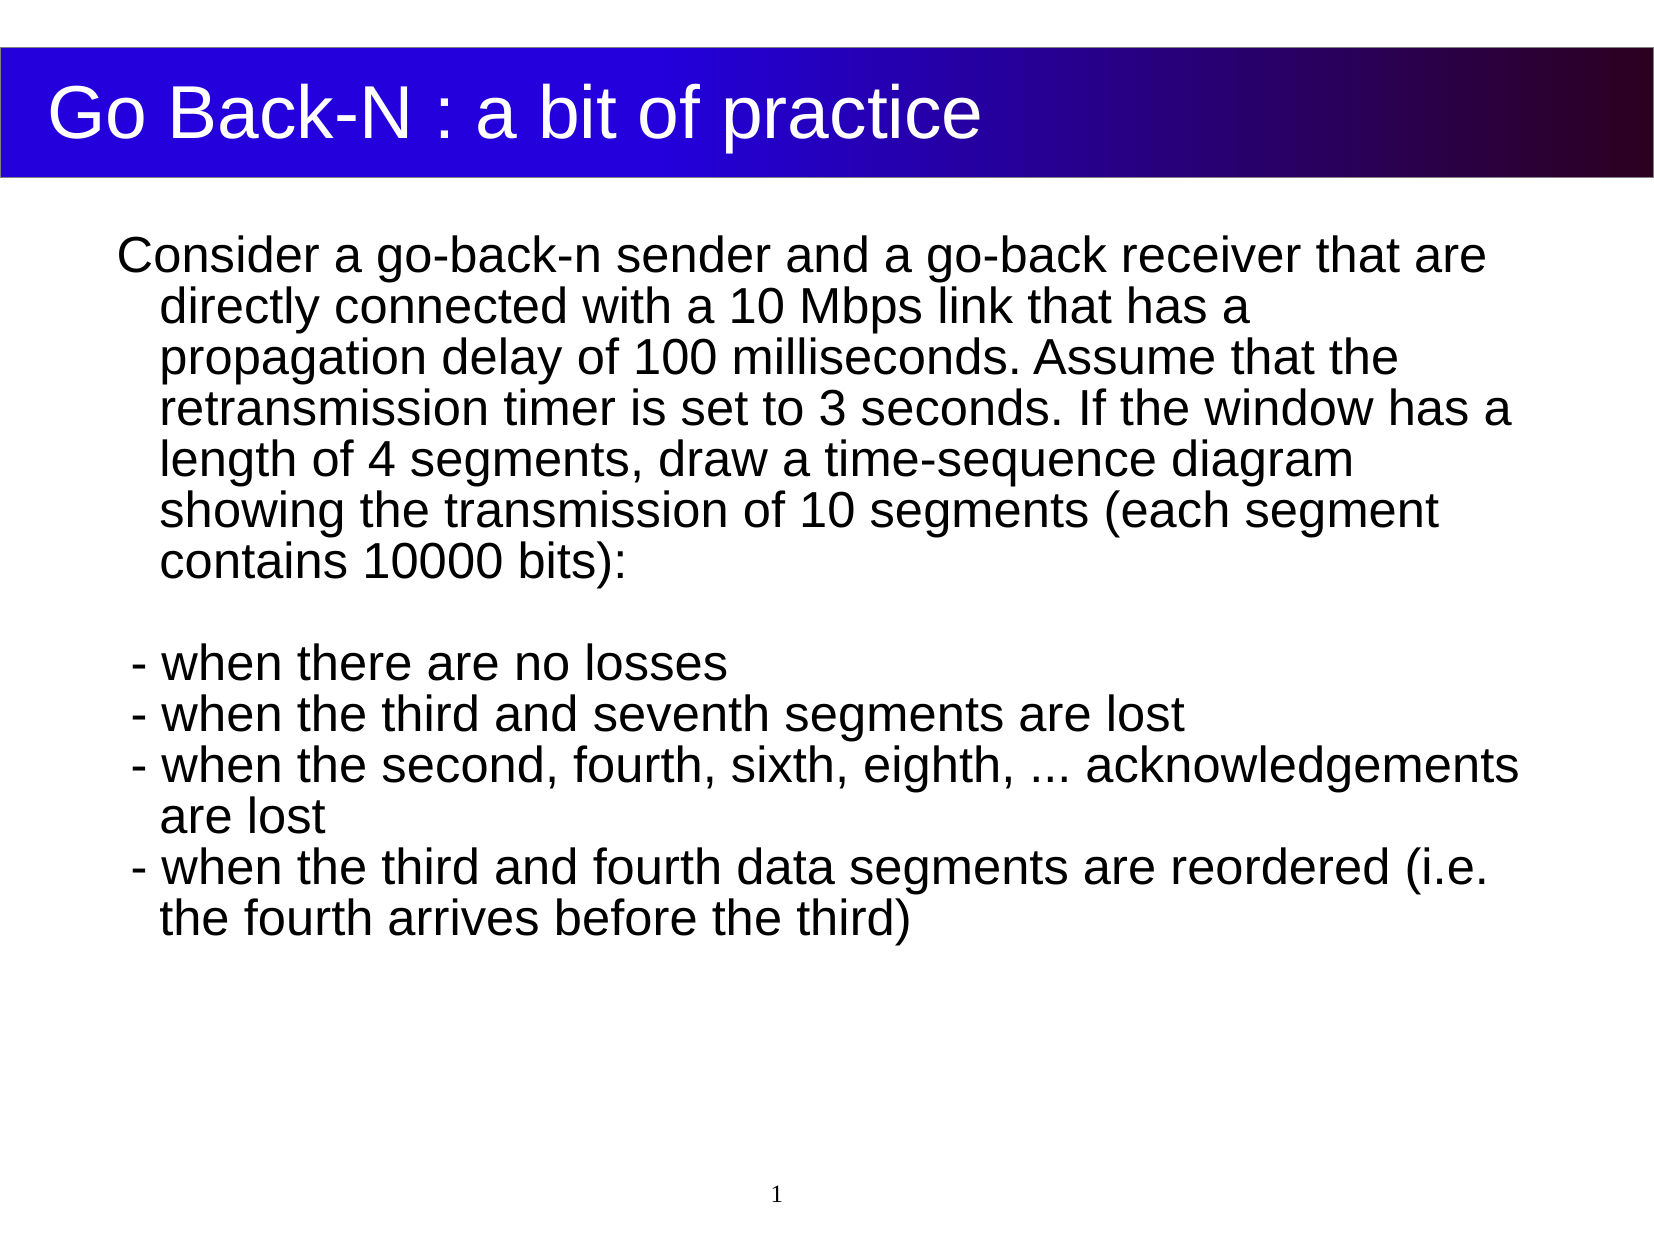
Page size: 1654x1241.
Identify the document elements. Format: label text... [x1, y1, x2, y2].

title Go Back-N : a bit of practice [47, 6, 1477, 225]
list Consider a go-back-n sender and a go-back receiver that are directly connected with a 10 Mbps link that has a propagation delay of 100 milliseconds. Assume that the retransmission timer is set to 3 seconds. If the window has a length of 4 segments, draw a time-sequence diagram showing the transmission of 10 segments (each segment contains 10000 bits): - when there are no losses - when the third and seventh segments are lost - when the second, fourth, sixth, eighth, ... acknowledgements are lost - when the third and fourth data segments are reordered (i.e. the fourth arrives before the third) [116, 231, 1528, 951]
